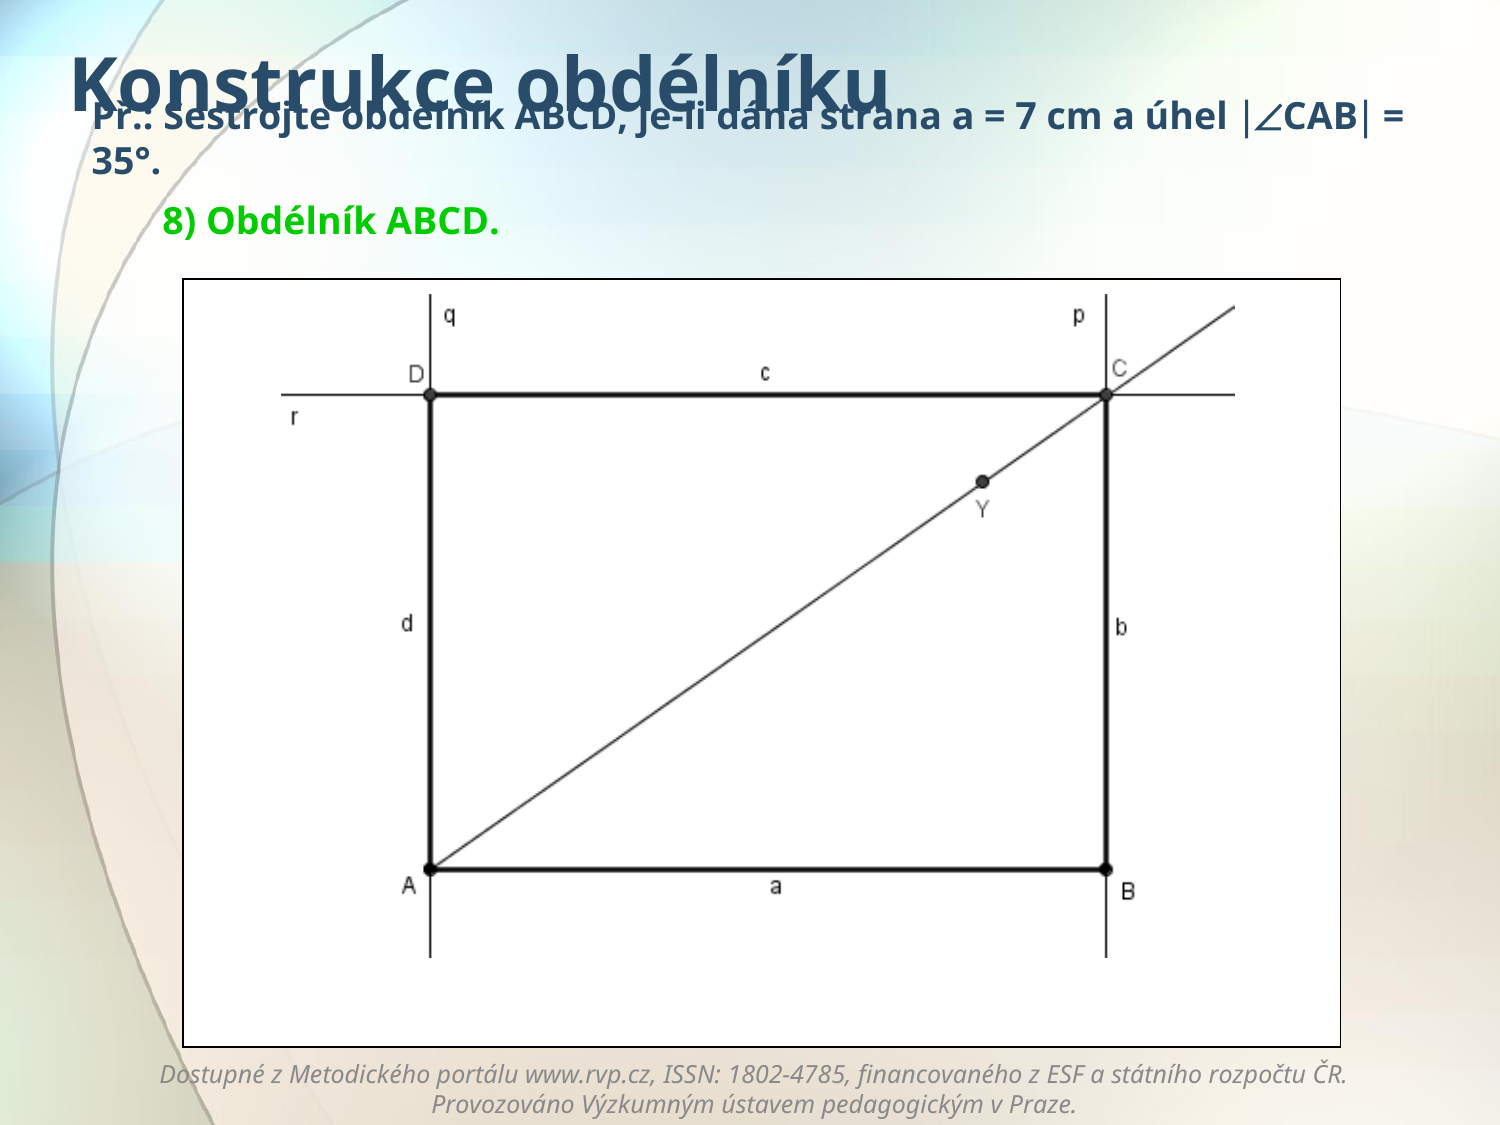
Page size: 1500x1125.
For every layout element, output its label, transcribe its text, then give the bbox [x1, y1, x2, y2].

text_box [183, 278, 1341, 1047]
picture [0, 0, 1500, 1125]
title Konstrukce obdélníku [53, 38, 1388, 142]
text_box 8) Obdélník ABCD. [147, 172, 1459, 267]
text_box Př.: Sestrojte obdélník ABCD, je-li dána strana a = 7 cm a úhel CAB = 35°. [76, 90, 1459, 185]
